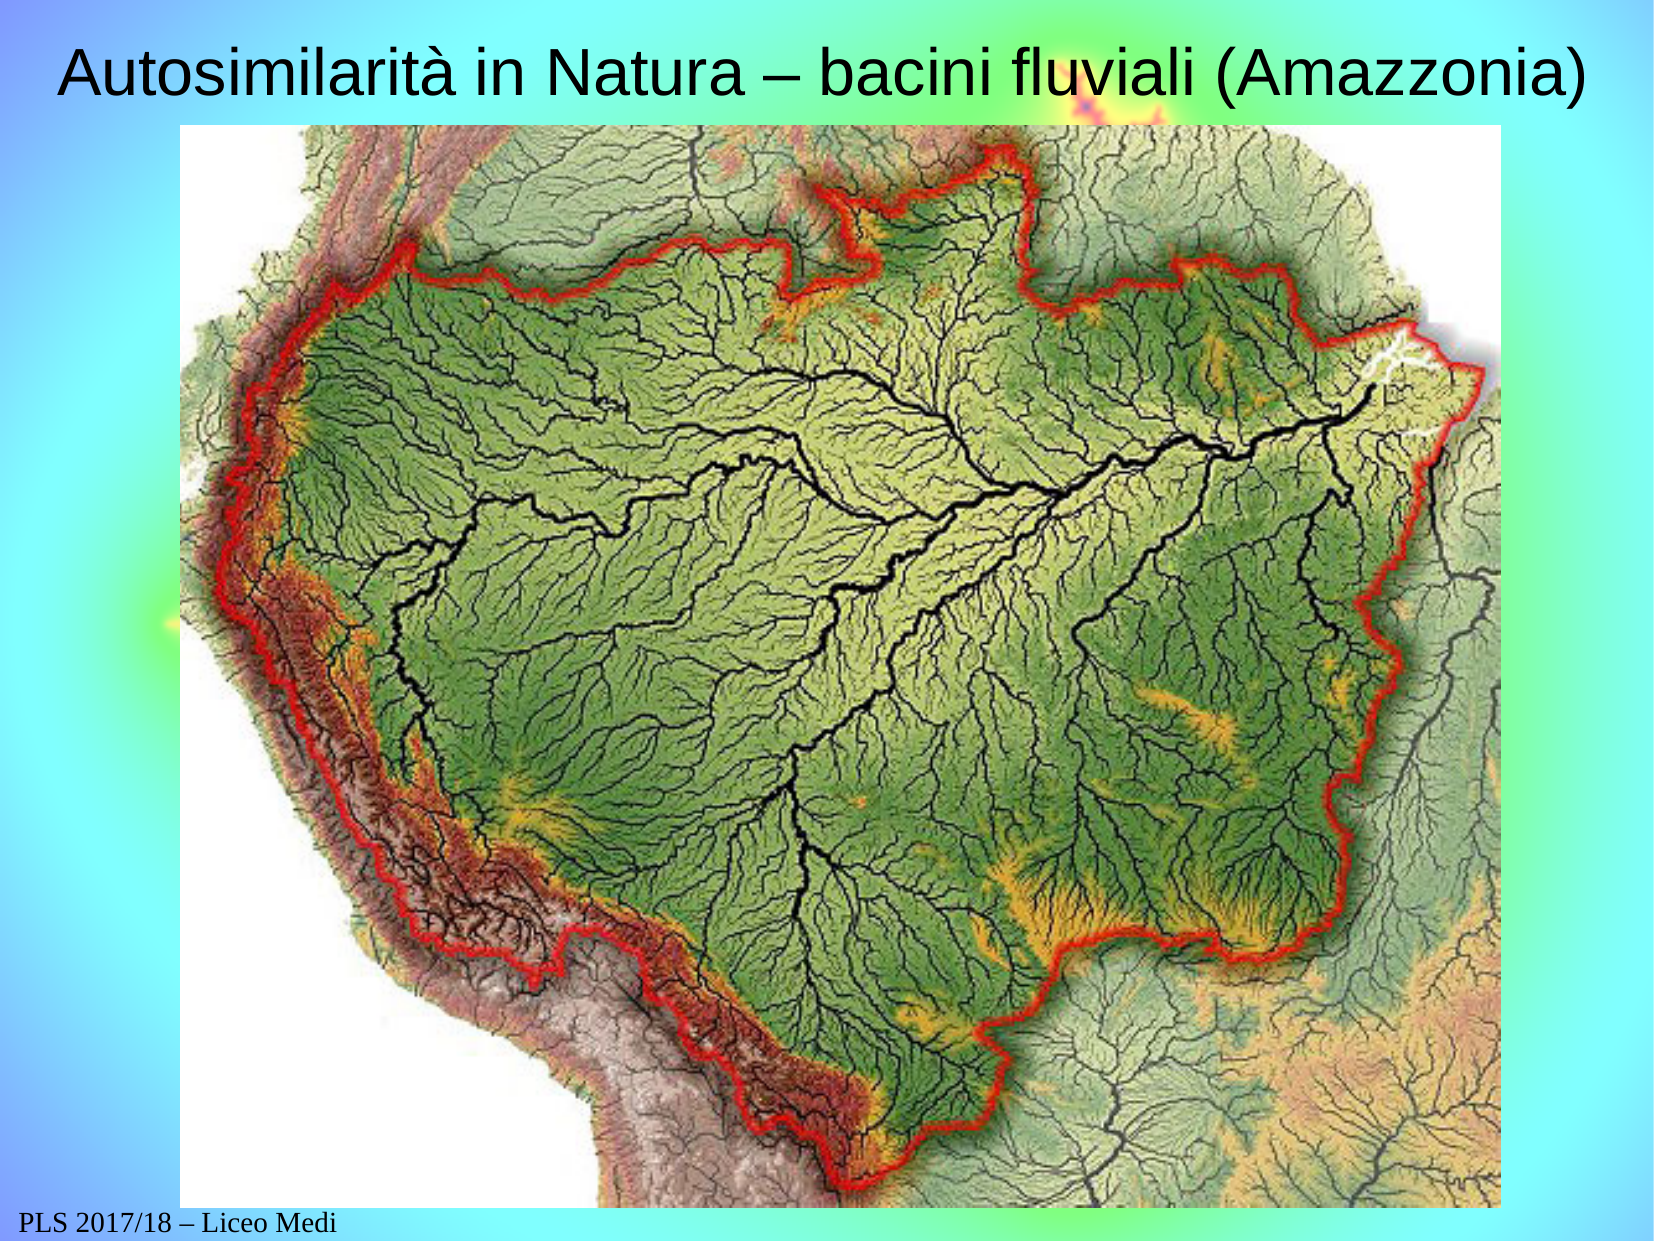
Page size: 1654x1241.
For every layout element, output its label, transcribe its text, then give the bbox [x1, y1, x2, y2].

title Autosimilarità in Natura – bacini fluviali (Amazzonia) [20, 0, 1626, 147]
picture [0, 0, 1654, 1241]
